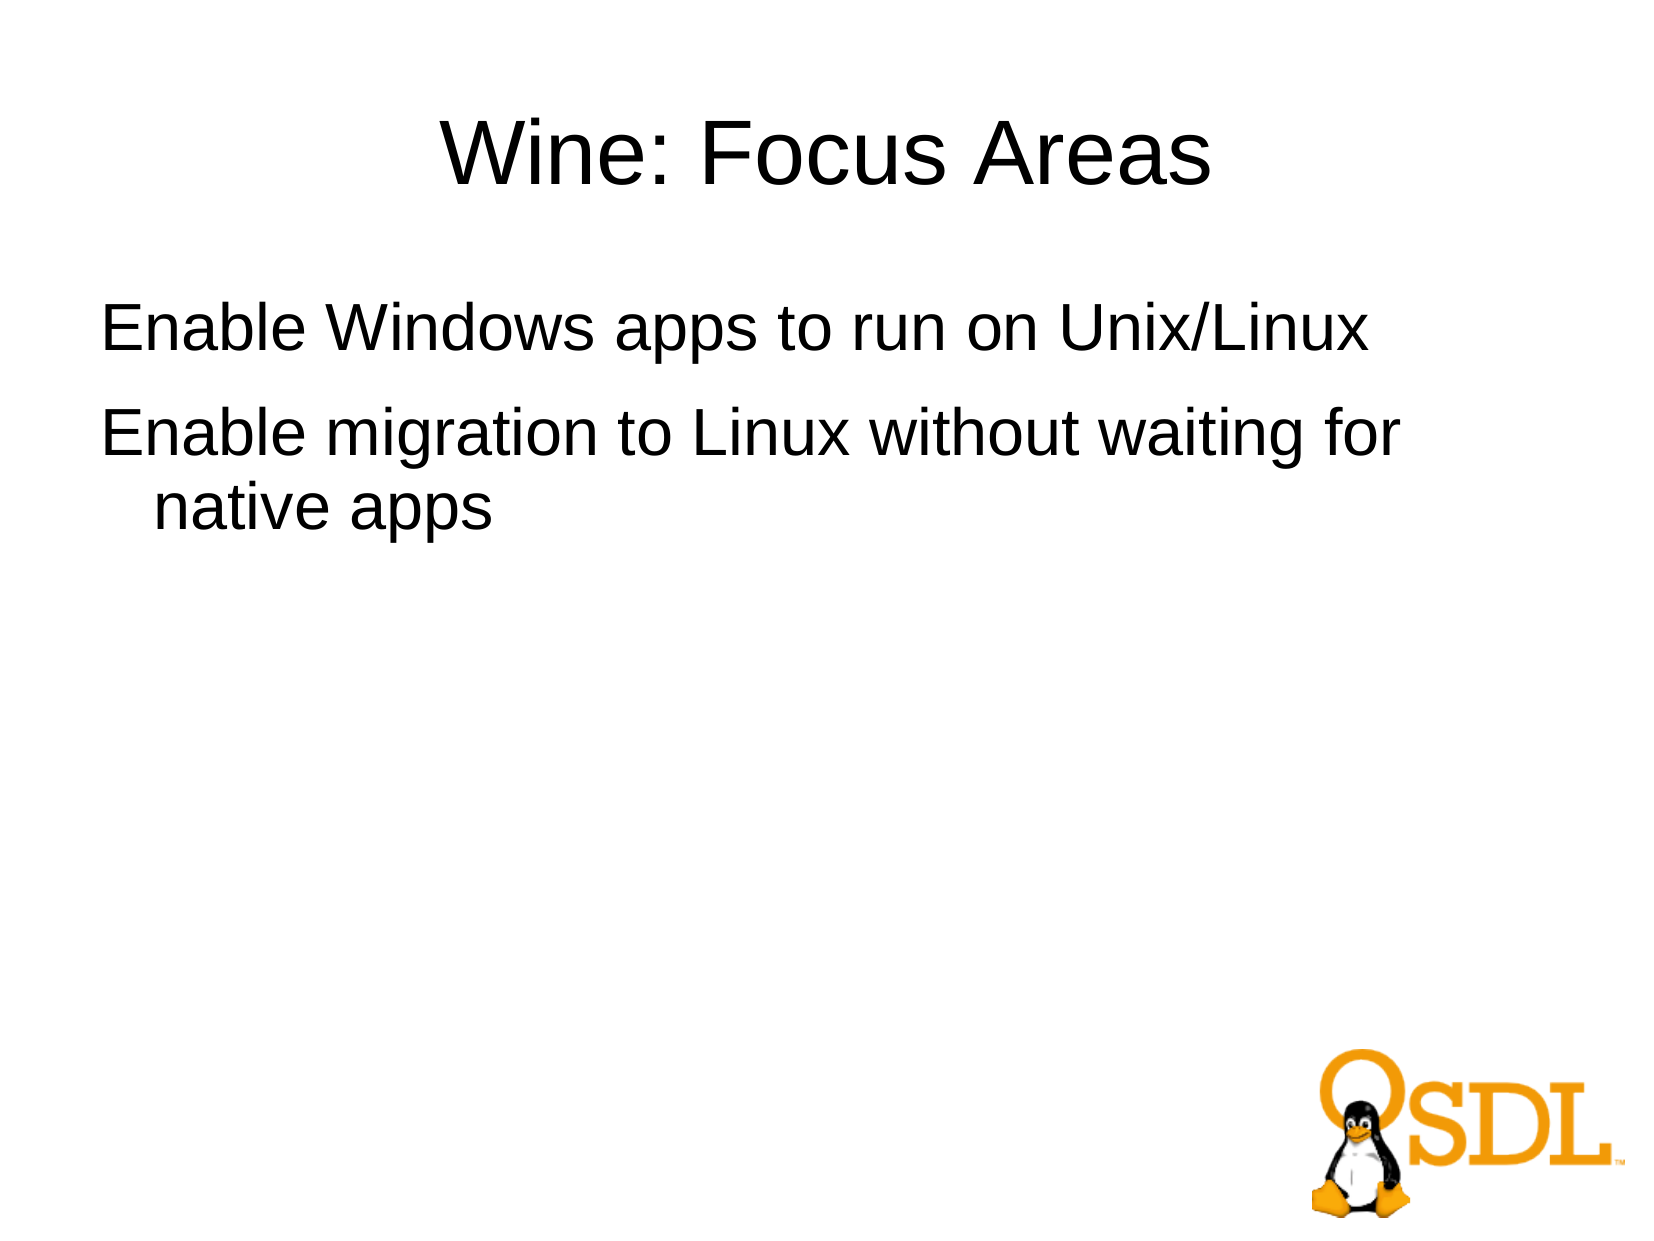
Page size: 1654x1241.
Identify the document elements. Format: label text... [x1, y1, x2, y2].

list Enable Windows apps to run on Unix/Linux Enable migration to Linux without waiting for native apps [82, 290, 1571, 1109]
title Wine: Focus Areas [82, 49, 1571, 257]
picture [1312, 1049, 1625, 1218]
